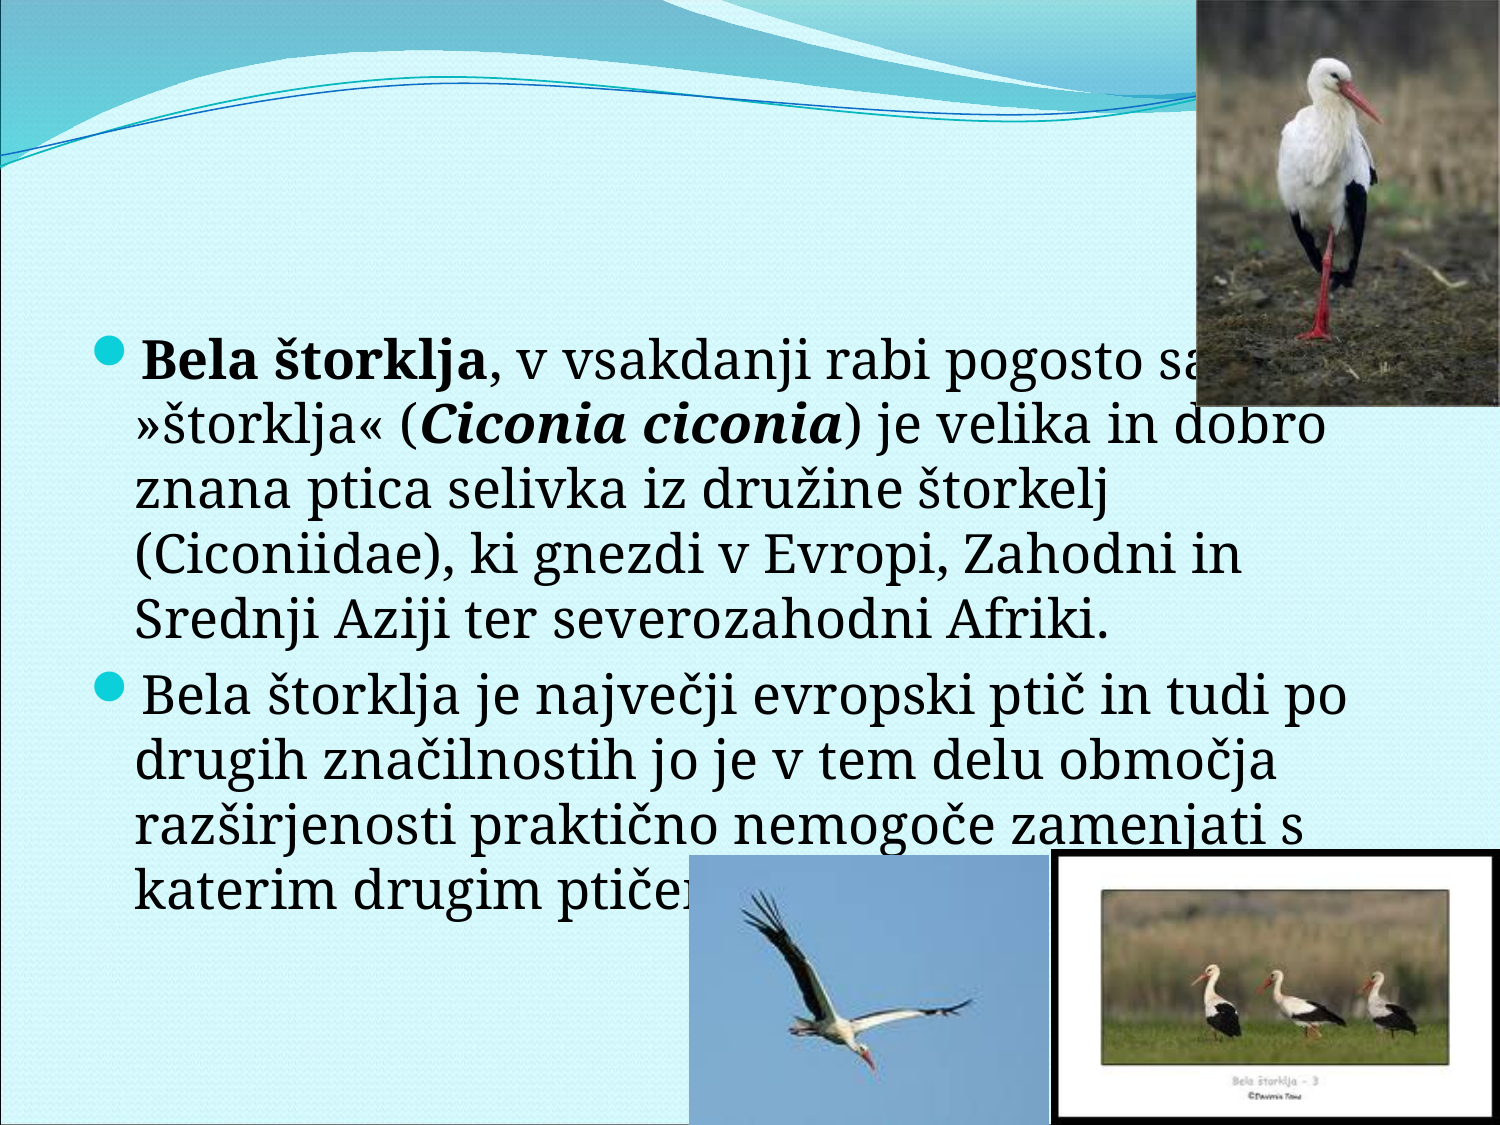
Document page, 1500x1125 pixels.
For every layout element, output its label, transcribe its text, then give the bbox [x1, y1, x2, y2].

list Bela štorklja, v vsakdanji rabi pogosto samo »štorklja« (Ciconia ciconia) je velika in dobro znana ptica selivka iz družine štorkelj (Ciconiidae), ki gnezdi v Evropi, Zahodni in Srednji Aziji ter severozahodni Afriki. Bela štorklja je največji evropski ptič in tudi po drugih značilnostih jo je v tem delu območja razširjenosti praktično nemogoče zamenjati s katerim drugim ptičem. [75, 317, 1425, 1038]
picture [0, 0, 1500, 1125]
picture [168, 78, 582, 117]
picture [838, 101, 1180, 120]
picture [24, 147, 49, 156]
